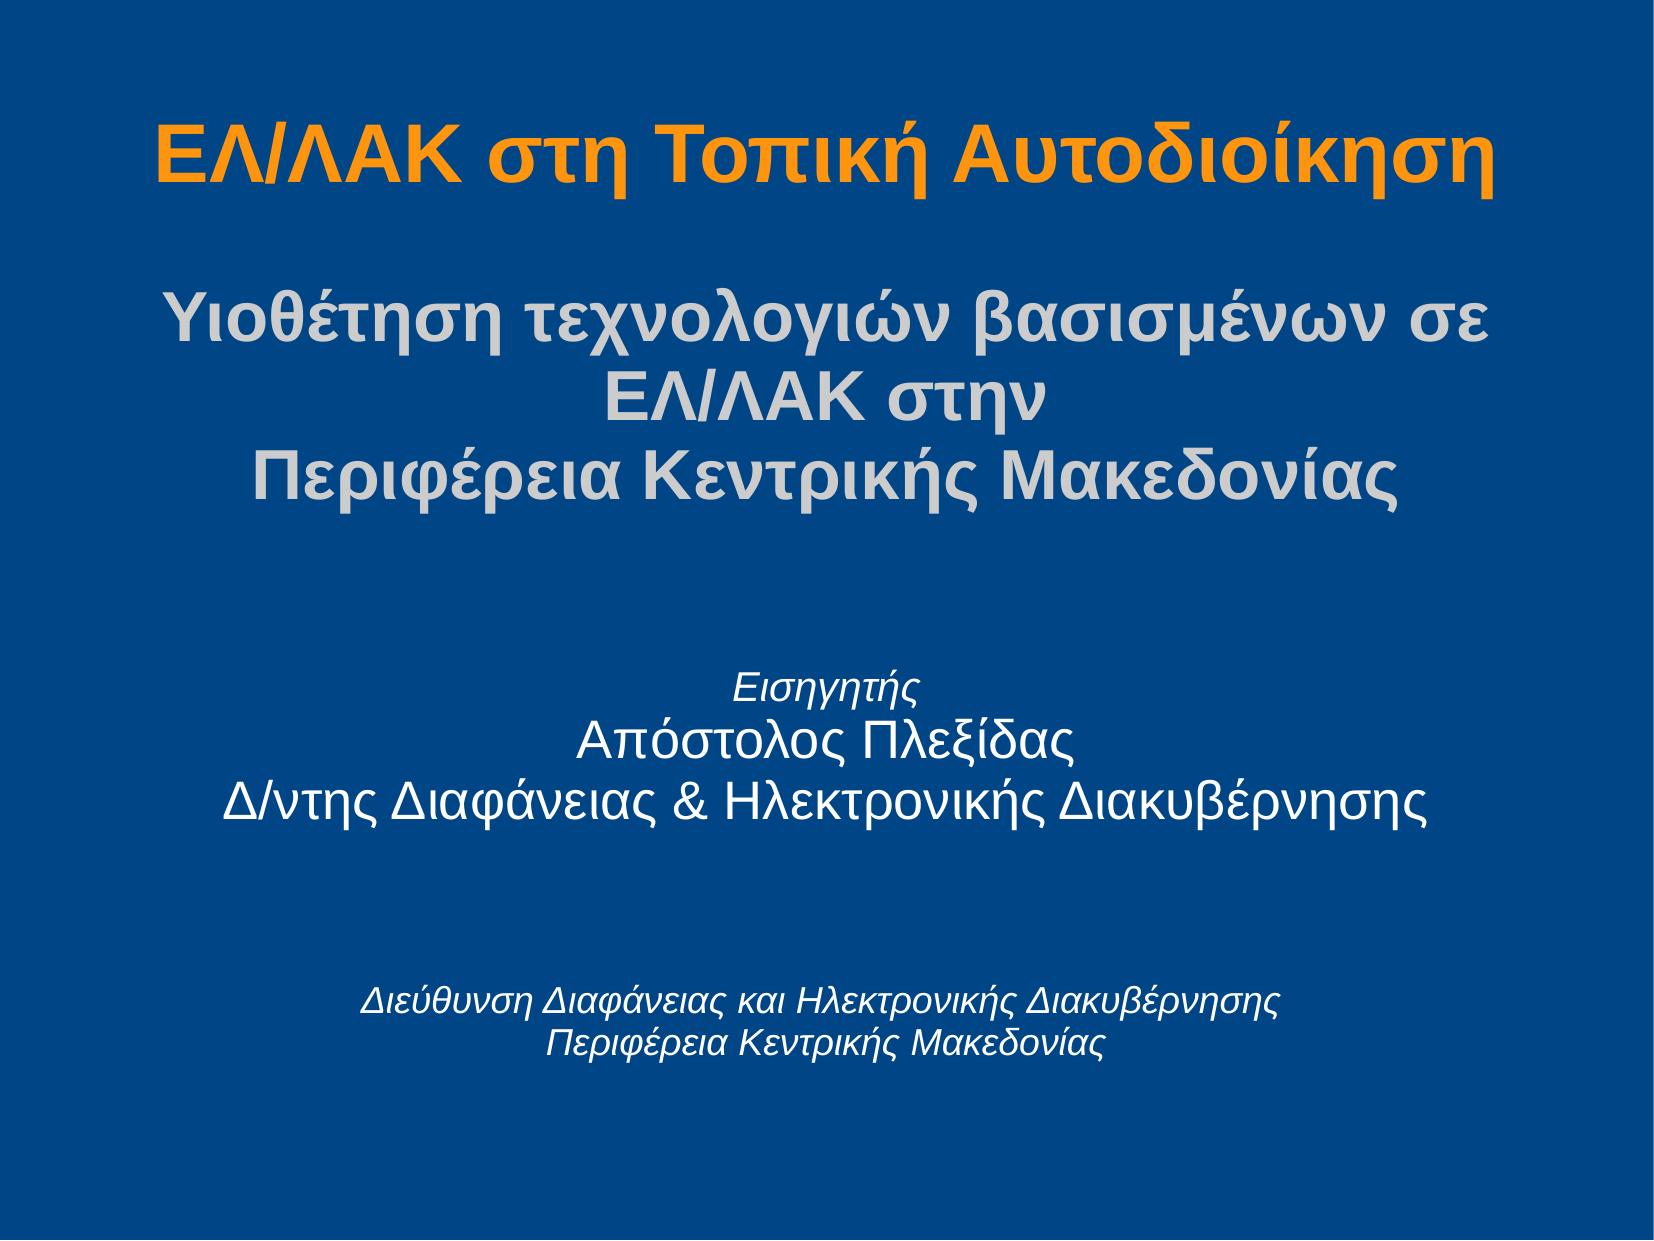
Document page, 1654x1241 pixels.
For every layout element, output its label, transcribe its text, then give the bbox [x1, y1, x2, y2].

title ΕΛ/ΛΑΚ στη Τοπική Αυτοδιοίκηση [82, 47, 1571, 255]
subtitle Υιοθέτηση τεχνολογιών βασισμένων σε ΕΛ/ΛΑΚ στην Περιφέρεια Κεντρικής Μακεδονίας Εισηγητής Απόστολος Πλεξίδας Δ/ντης Διαφάνειας & Ηλεκτρονικής Διακυβέρνησης Διεύθυνση Διαφάνειας και Ηλεκτρονικής Διακυβέρνησης Περιφέρεια Κεντρικής Μακεδονίας [82, 273, 1571, 1026]
